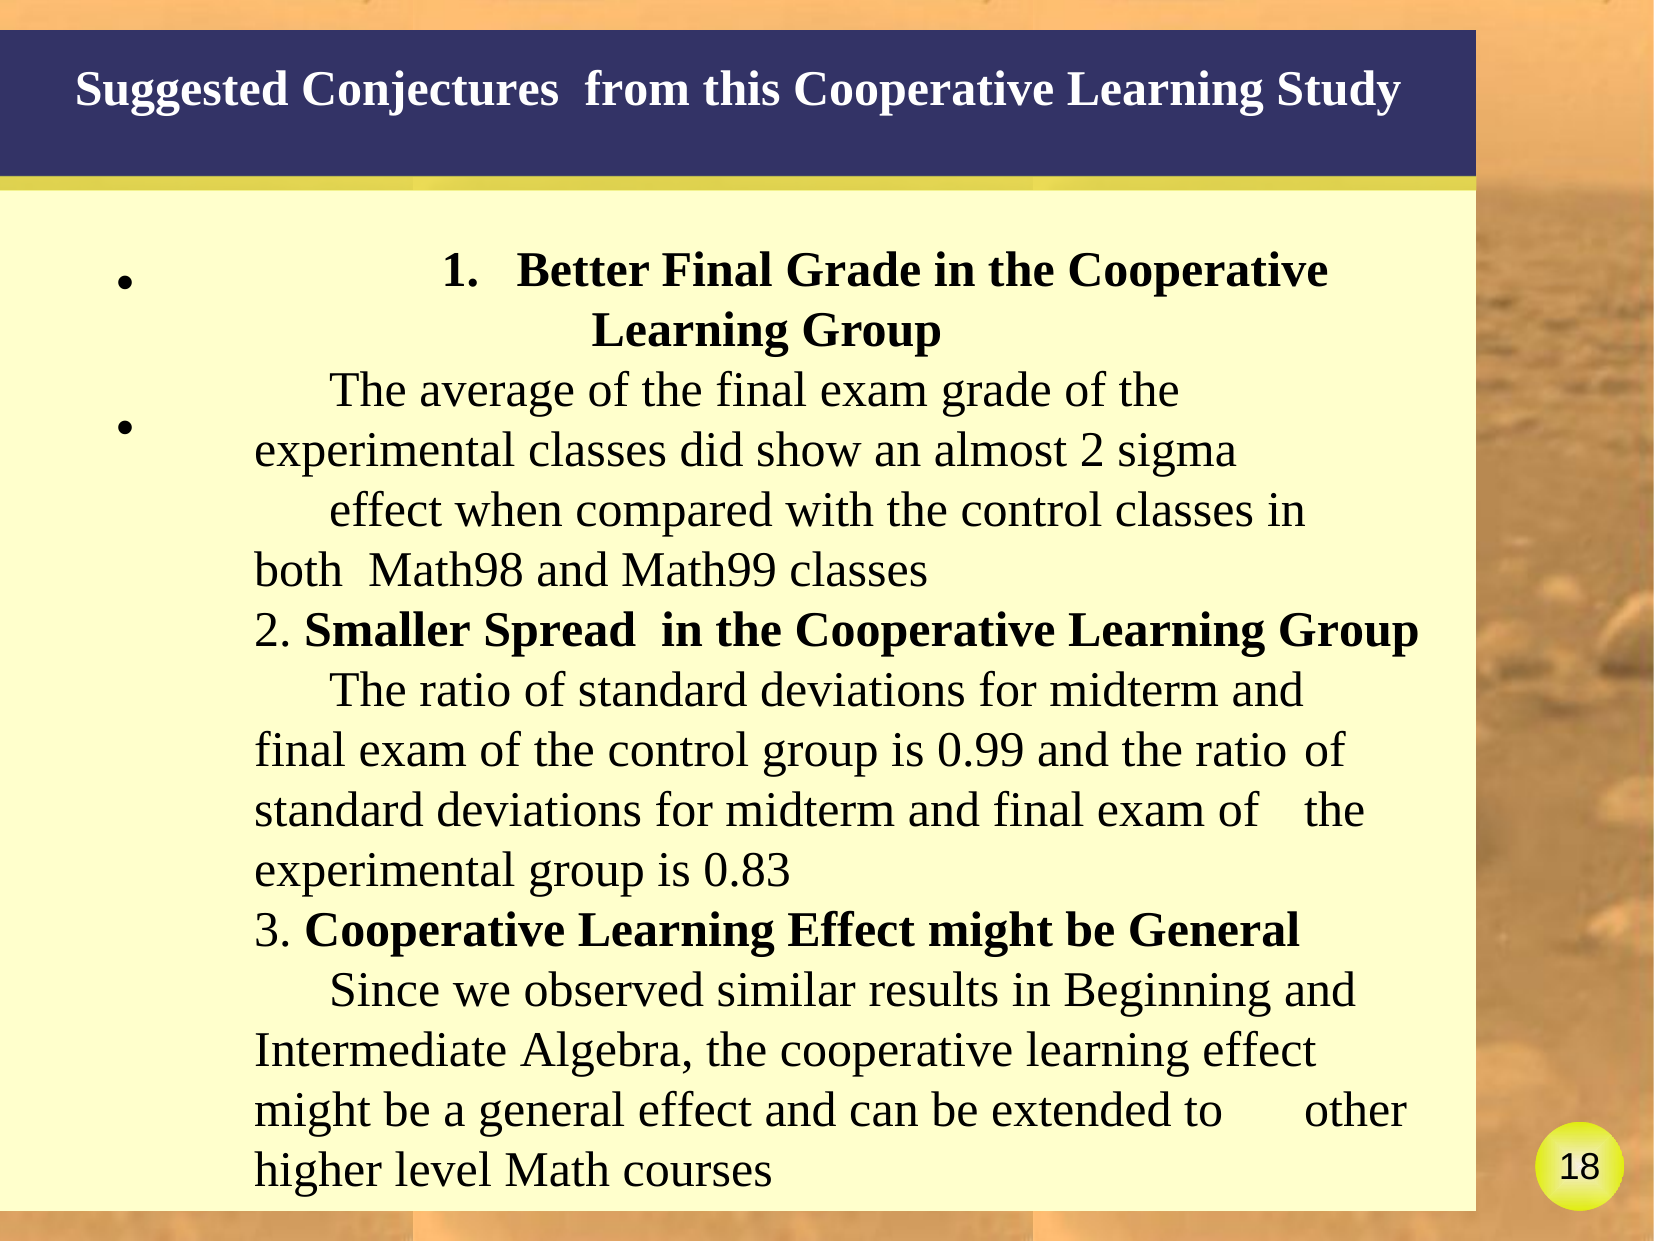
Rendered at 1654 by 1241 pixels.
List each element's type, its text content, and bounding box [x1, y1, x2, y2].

text_box Better Final Grade in the Cooperative Learning Group The average of the final exam grade of the experimental classes did show an almost 2 sigma effect when compared with the control classes in both Math98 and Math99 classes 2. Smaller Spread in the Cooperative Learning Group The ratio of standard deviations for midterm and final exam of the control group is 0.99 and the ratio of standard deviations for midterm and final exam of the experimental group is 0.83 3. Cooperative Learning Effect might be General Since we observed similar results in Beginning and Intermediate Algebra, the cooperative learning effect might be a general effect and can be extended to other higher level Math courses [52, 229, 1452, 1204]
text_box Suggested Conjectures from this Cooperative Learning Study [12, 48, 1452, 123]
